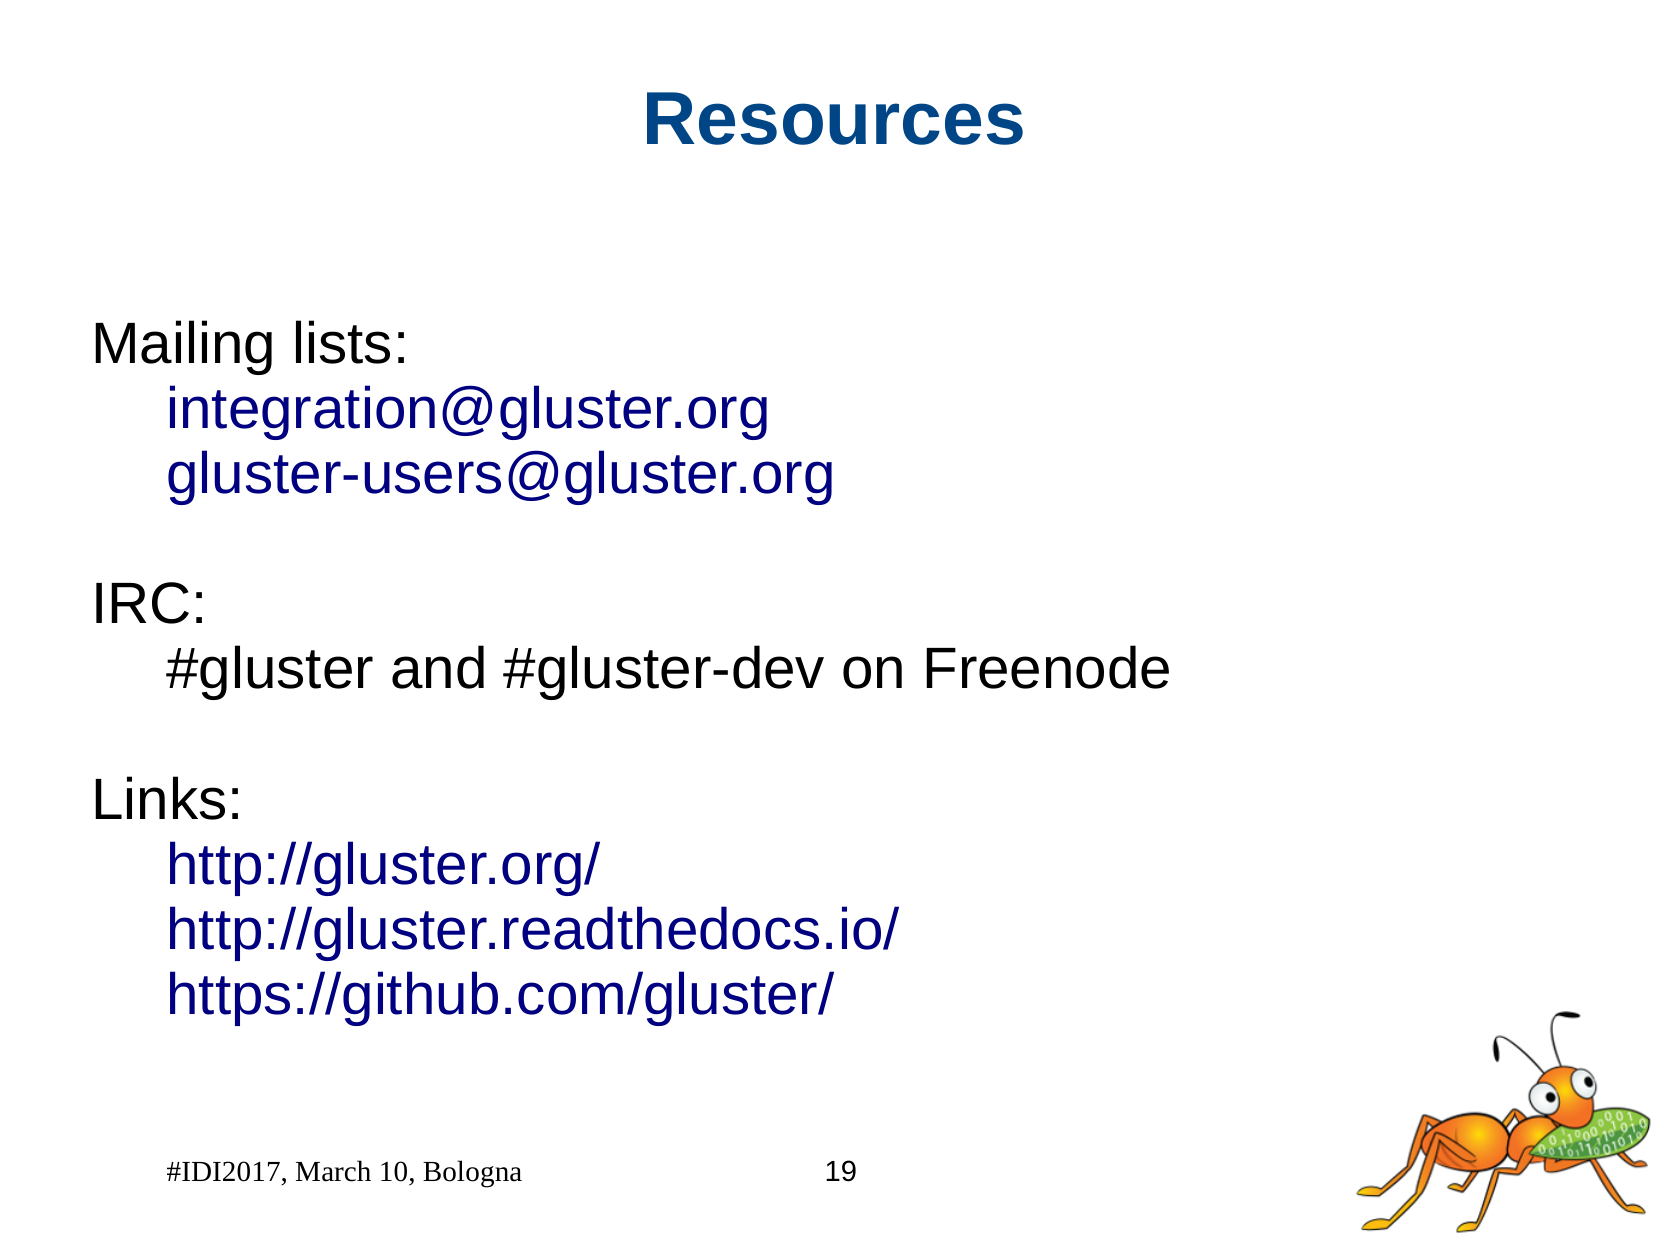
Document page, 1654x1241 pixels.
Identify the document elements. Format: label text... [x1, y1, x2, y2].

picture [1353, 1009, 1654, 1235]
title Resources [90, 15, 1579, 223]
text_box Mailing lists: integration@gluster.org gluster-users@gluster.org IRC: #gluster and #gluster-dev on Freenode Links: http://gluster.org/ http://gluster.readthedocs.io/ https://github.com/gluster/ [76, 303, 1495, 1099]
